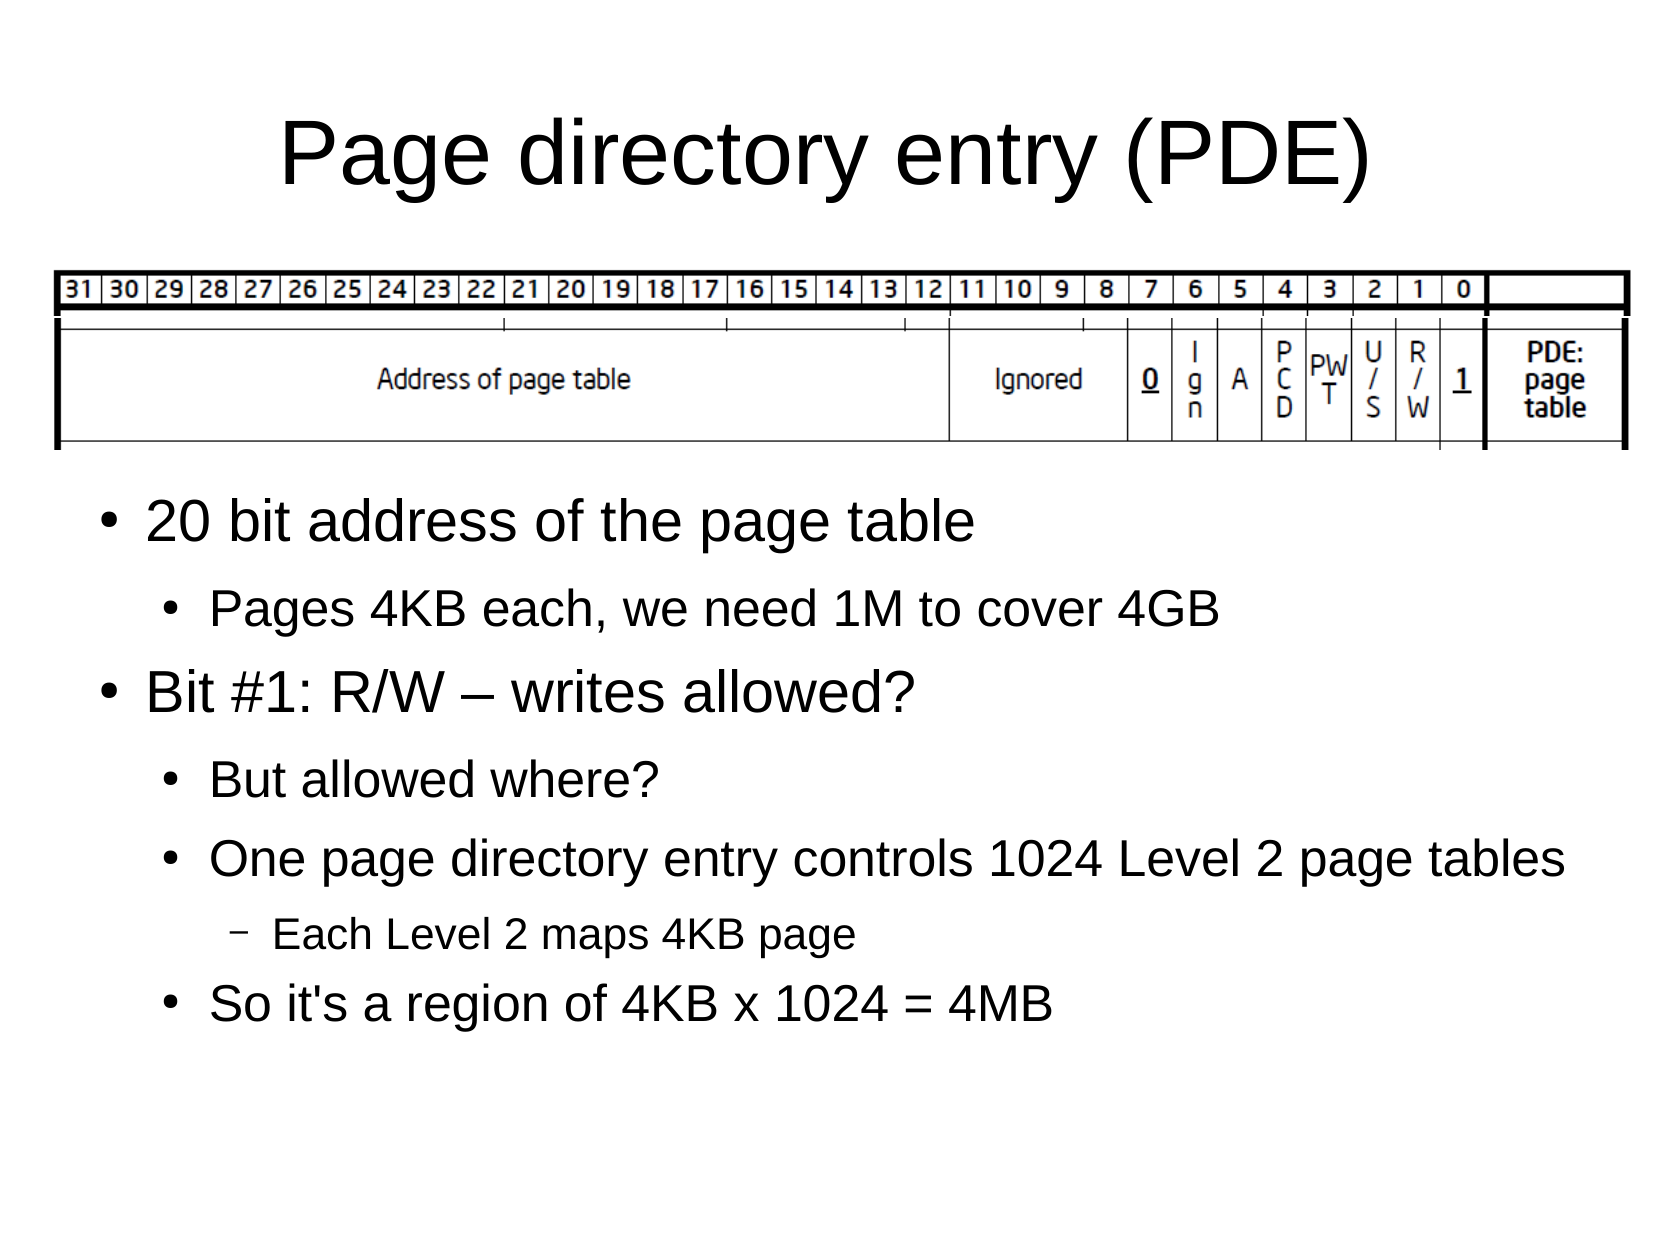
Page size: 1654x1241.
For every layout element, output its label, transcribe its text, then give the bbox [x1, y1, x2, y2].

picture [37, 318, 1642, 451]
picture [42, 262, 1636, 316]
list 20 bit address of the page table Pages 4KB each, we need 1M to cover 4GB Bit #1: R/W – writes allowed? But allowed where? One page directory entry controls 1024 Level 2 page tables Each Level 2 maps 4KB page So it's a region of 4KB x 1024 = 4MB [82, 487, 1571, 1088]
title Page directory entry (PDE) [82, 49, 1571, 257]
